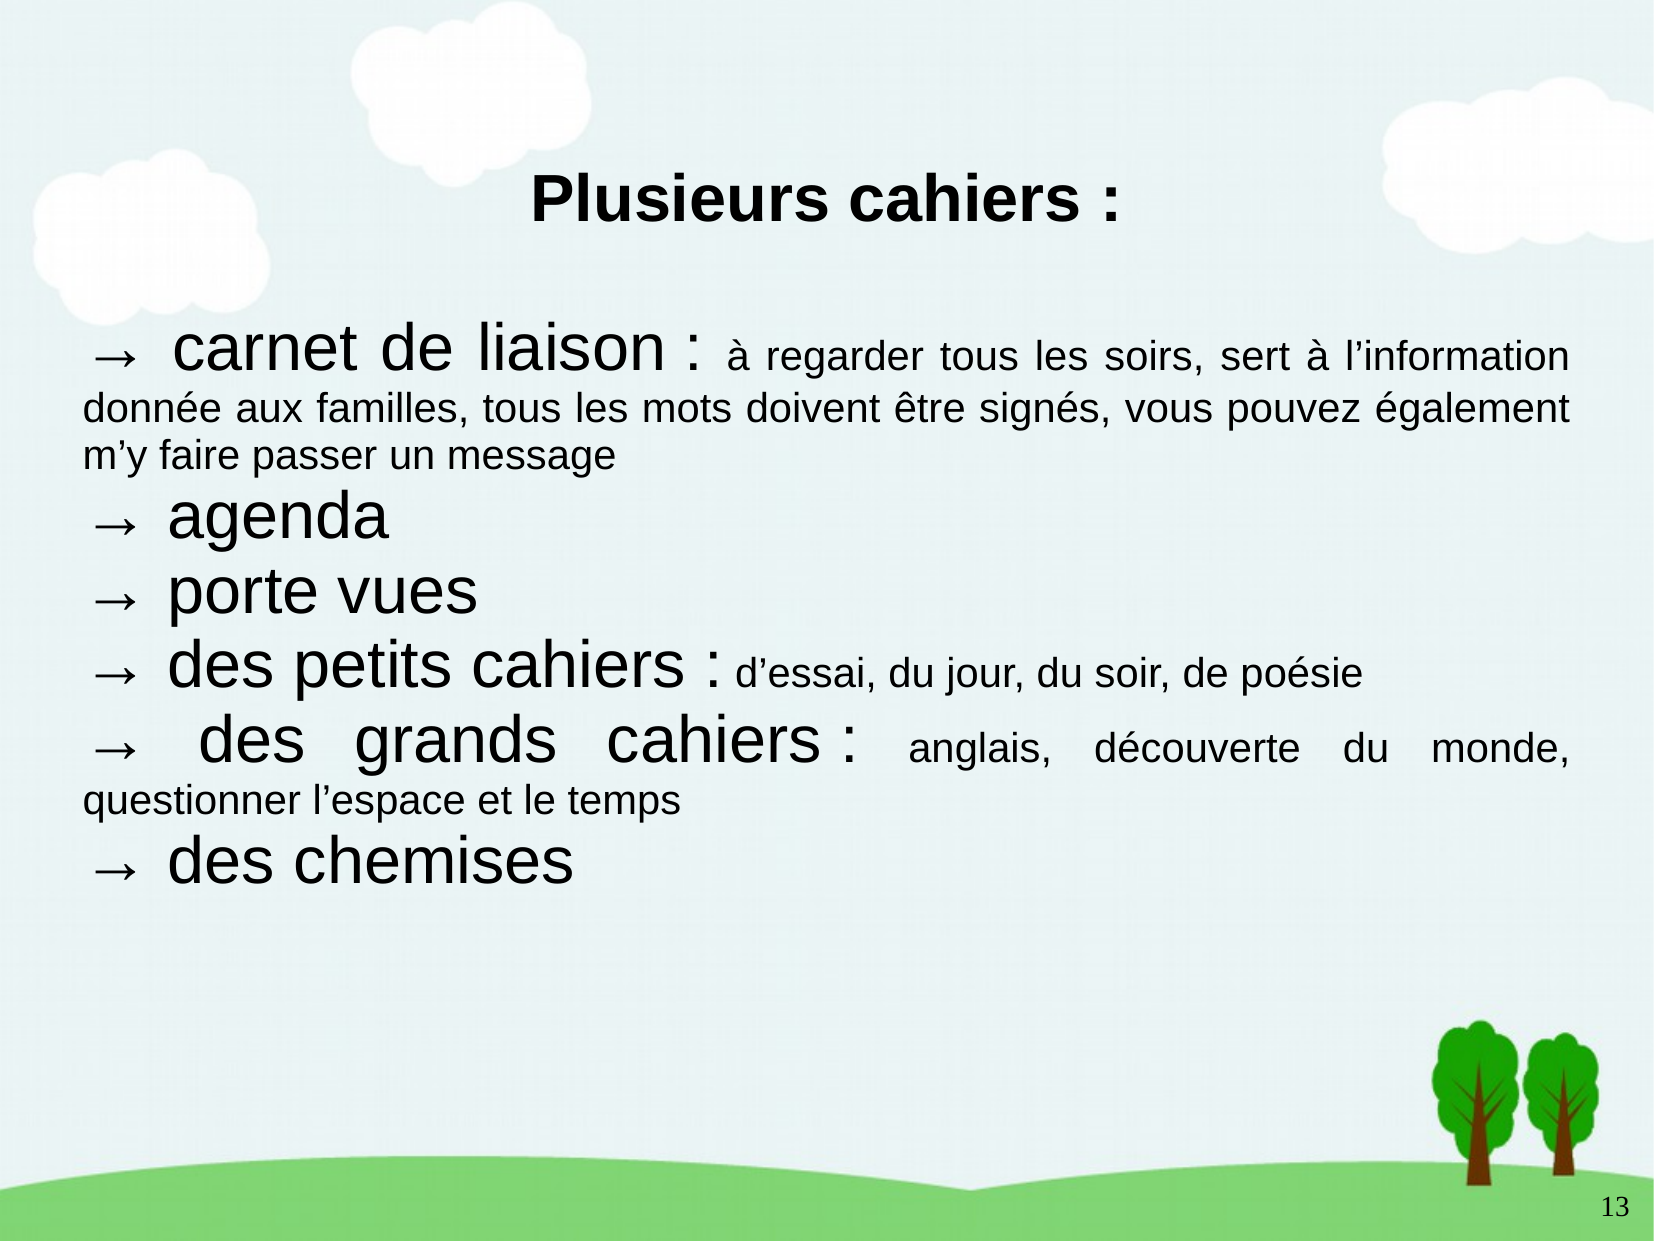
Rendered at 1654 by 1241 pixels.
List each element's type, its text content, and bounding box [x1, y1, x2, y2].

picture [0, 0, 1654, 1241]
subtitle Plusieurs cahiers : → carnet de liaison : à regarder tous les soirs, sert à l’information donnée aux familles, tous les mots doivent être signés, vous pouvez également m’y faire passer un message → agenda → porte vues → des petits cahiers : d’essai, du jour, du soir, de poésie → des grands cahiers : anglais, découverte du monde, questionner l’espace et le temps → des chemises [82, 49, 1571, 1010]
